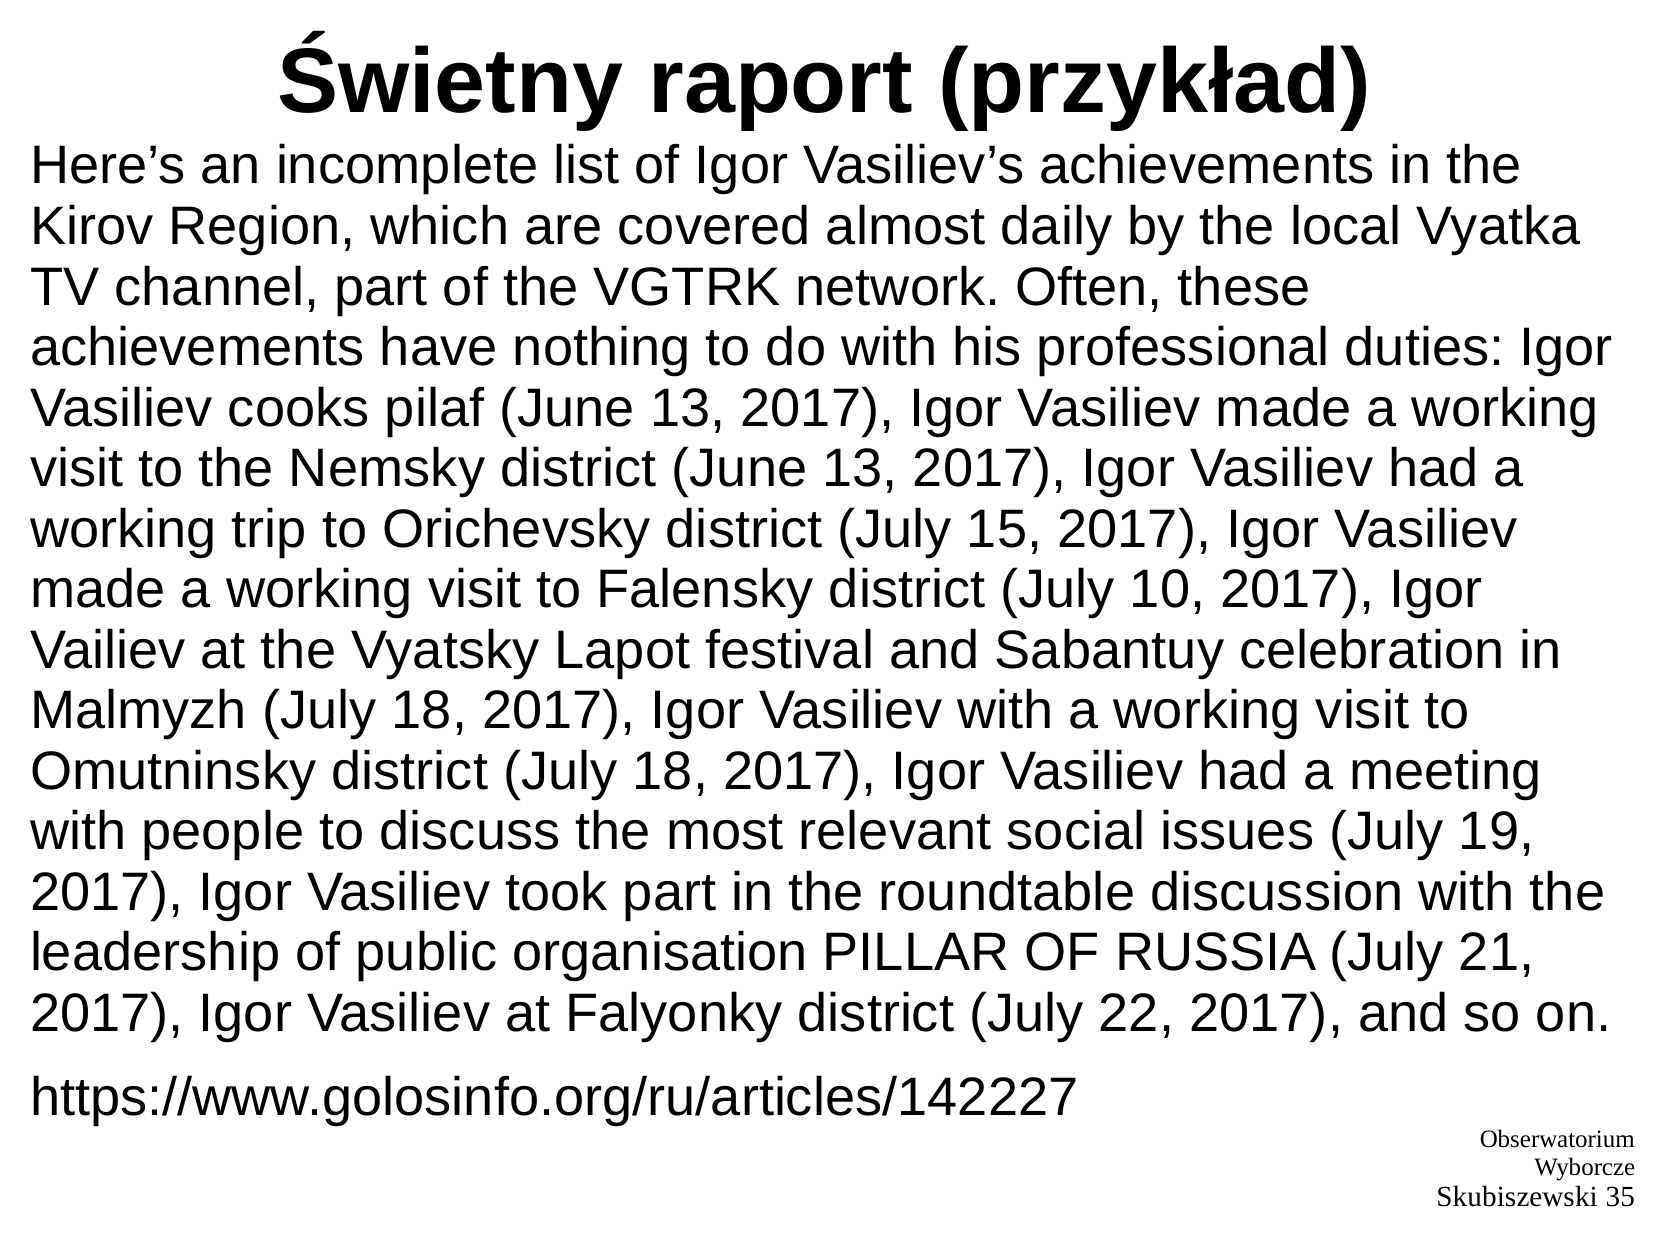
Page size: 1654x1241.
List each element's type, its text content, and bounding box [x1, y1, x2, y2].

title Świetny raport (przykład) [15, 30, 1636, 236]
list Here’s an incomplete list of Igor Vasiliev’s achievements in the Kirov Region, which are covered almost daily by the local Vyatka TV channel, part of the VGTRK network. Often, these achievements have nothing to do with his professional duties: Igor Vasiliev cooks pilaf (June 13, 2017), Igor Vasiliev made a working visit to the Nemsky district (June 13, 2017), Igor Vasiliev had a working trip to Orichevsky district (July 15, 2017), Igor Vasiliev made a working visit to Falensky district (July 10, 2017), Igor Vailiev at the Vyatsky Lapot festival and Sabantuy celebration in Malmyzh (July 18, 2017), Igor Vasiliev with a working visit to Omutninsky district (July 18, 2017), Igor Vasiliev had a meeting with people to discuss the most relevant social issues (July 19, 2017), Igor Vasiliev took part in the roundtable discussion with the leadership of public organisation PILLAR OF RUSSIA (July 21, 2017), Igor Vasiliev at Falyonky district (July 22, 2017), and so on. https://www.golosinfo.org/ru/articles/142227 [30, 135, 1621, 1216]
